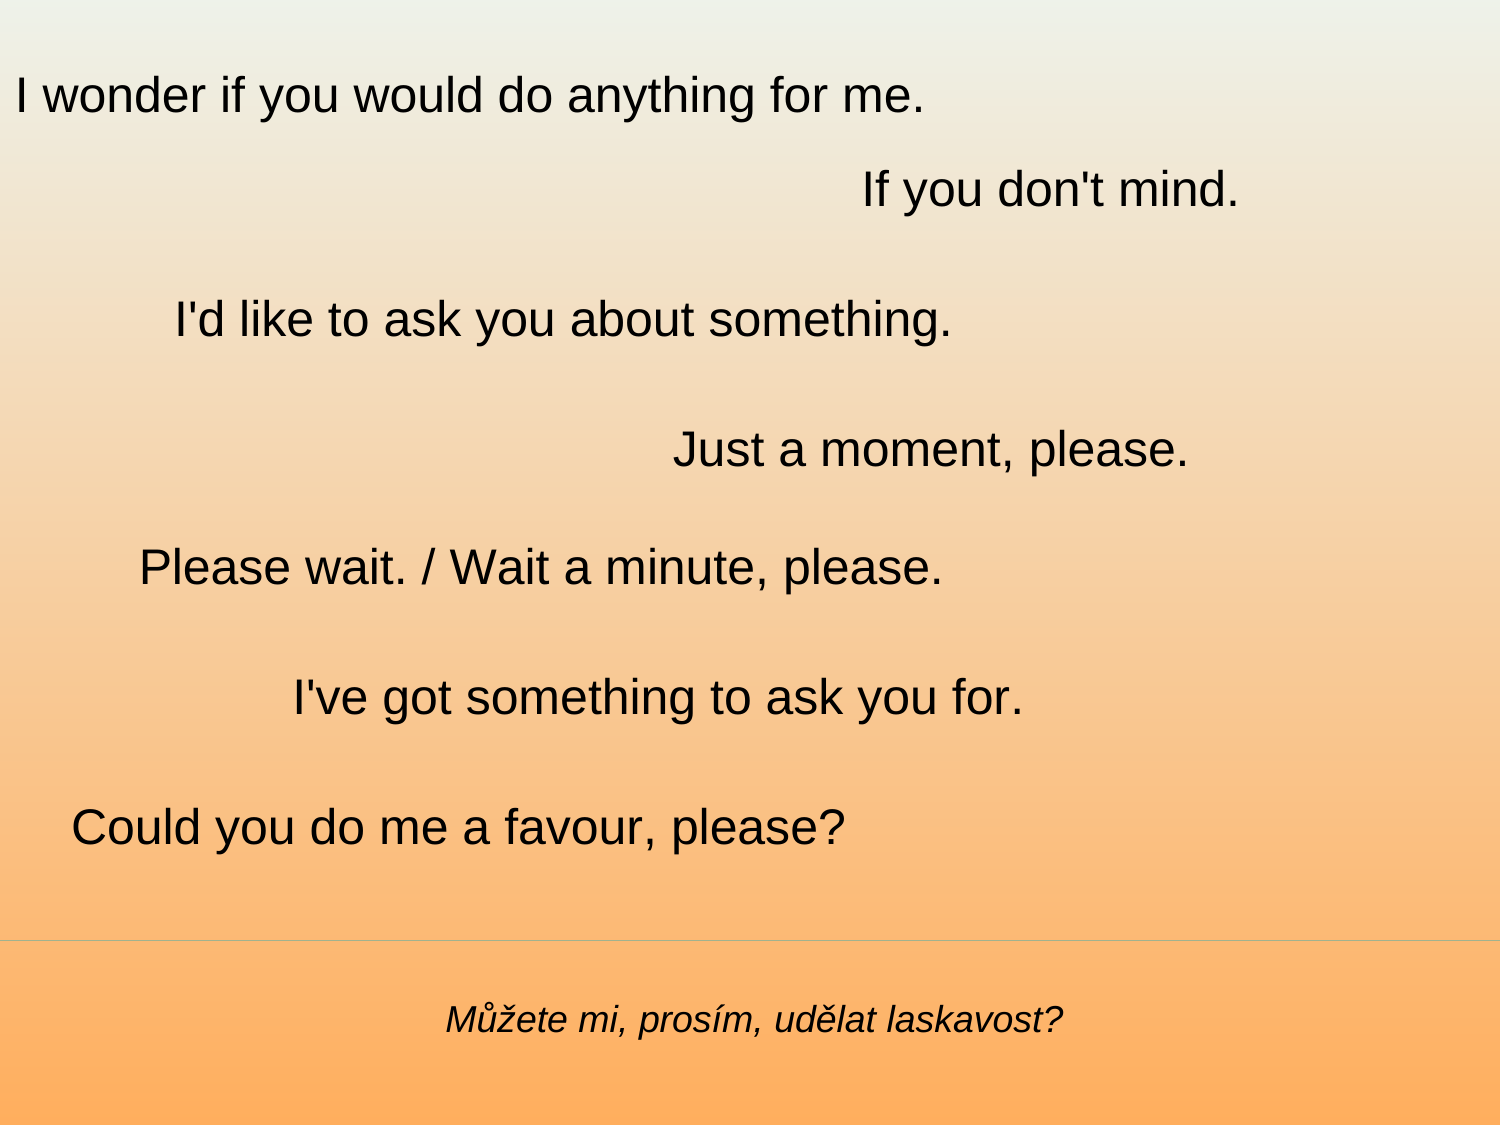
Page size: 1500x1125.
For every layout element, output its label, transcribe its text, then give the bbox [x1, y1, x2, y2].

text_box Please wait. / Wait a minute, please. [123, 527, 1022, 603]
text_box If you don't mind. [846, 148, 1256, 225]
text_box I wonder if you would do anything for me. [0, 54, 1005, 131]
text_box I'd like to ask you about something. [159, 278, 1034, 355]
text_box I've got something to ask you for. [277, 656, 1081, 733]
text_box Just a moment, please. [658, 408, 1206, 485]
text_box Můžete mi, prosím, udělat laskavost? [430, 987, 1079, 1049]
text_box Could you do me a favour, please? [56, 786, 862, 863]
